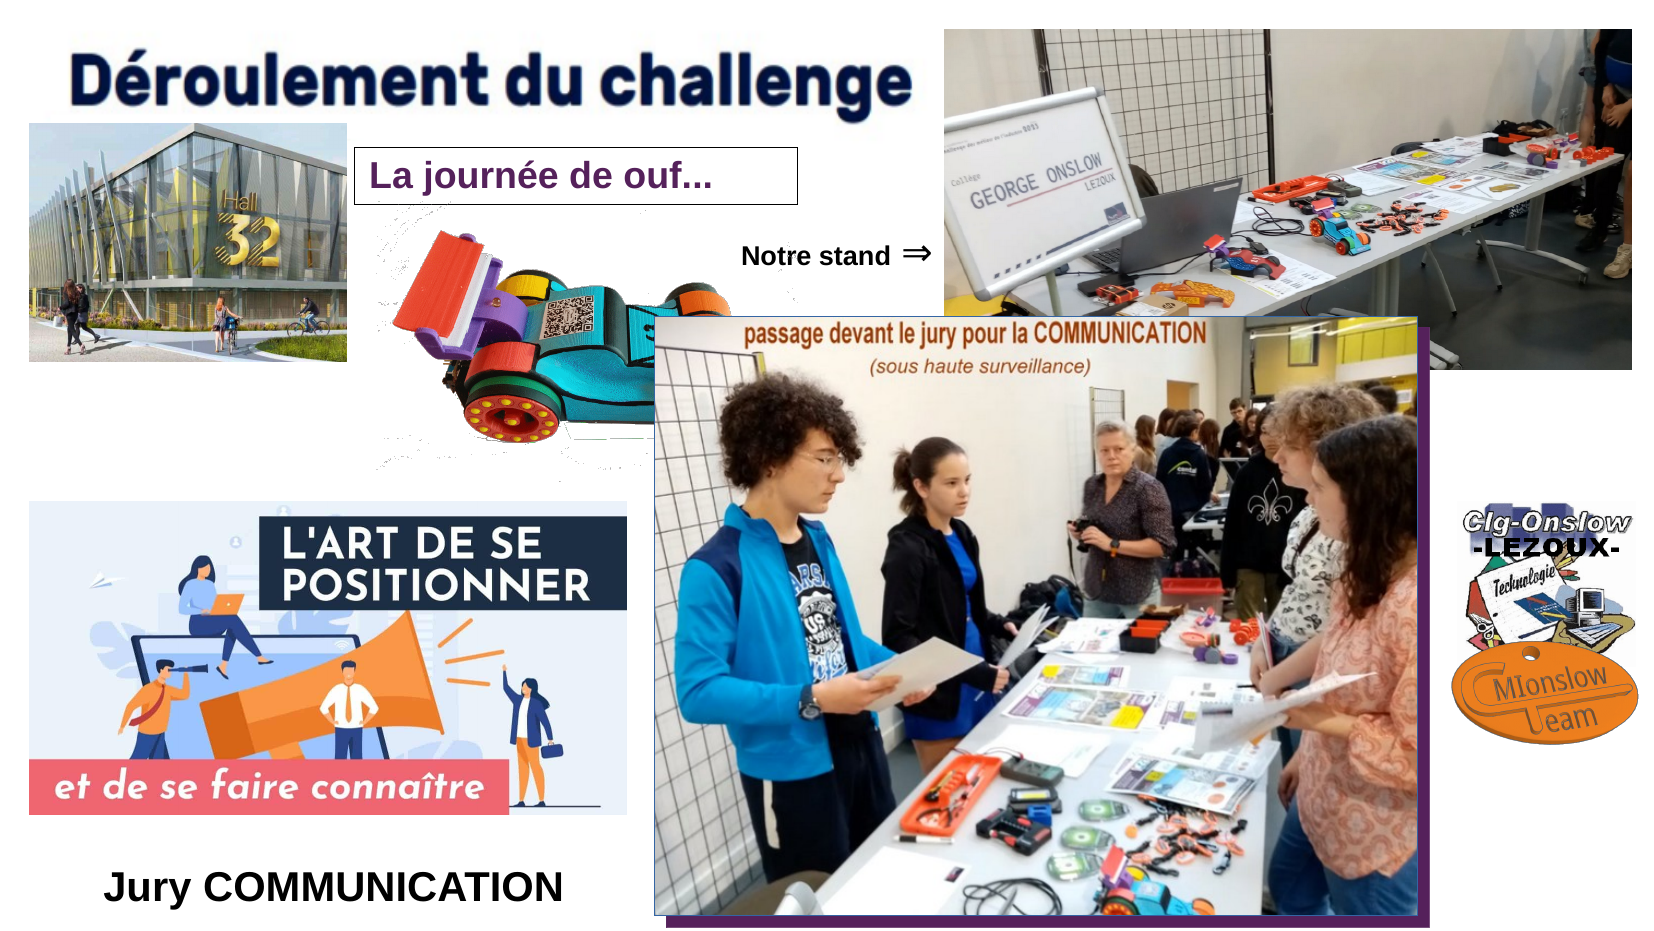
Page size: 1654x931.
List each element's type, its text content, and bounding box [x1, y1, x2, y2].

picture [29, 29, 1632, 916]
picture [29, 501, 627, 815]
text_box Notre stand ⇒ [798, 224, 963, 282]
picture [1444, 501, 1648, 751]
text_box Jury COMMUNICATION [29, 856, 650, 918]
text_box La journée de ouf... [354, 147, 798, 205]
